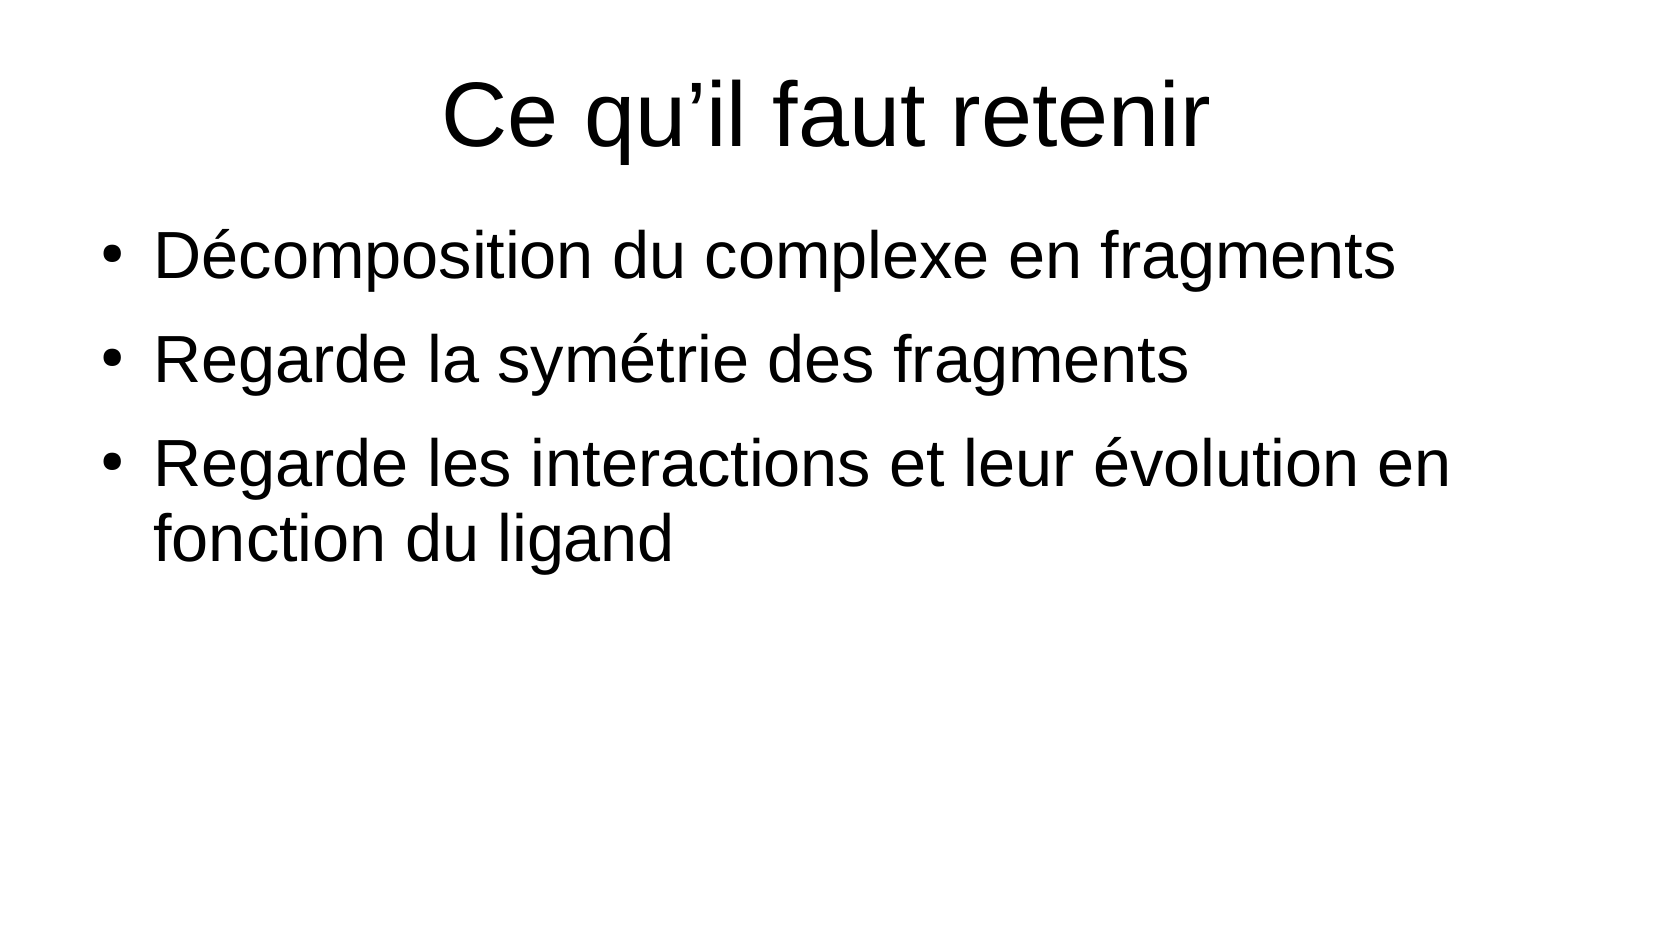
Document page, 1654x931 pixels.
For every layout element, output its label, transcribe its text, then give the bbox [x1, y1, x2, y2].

list Décomposition du complexe en fragments Regarde la symétrie des fragments Regarde les interactions et leur évolution en fonction du ligand [82, 217, 1571, 758]
title Ce qu’il faut retenir [82, 37, 1571, 193]
